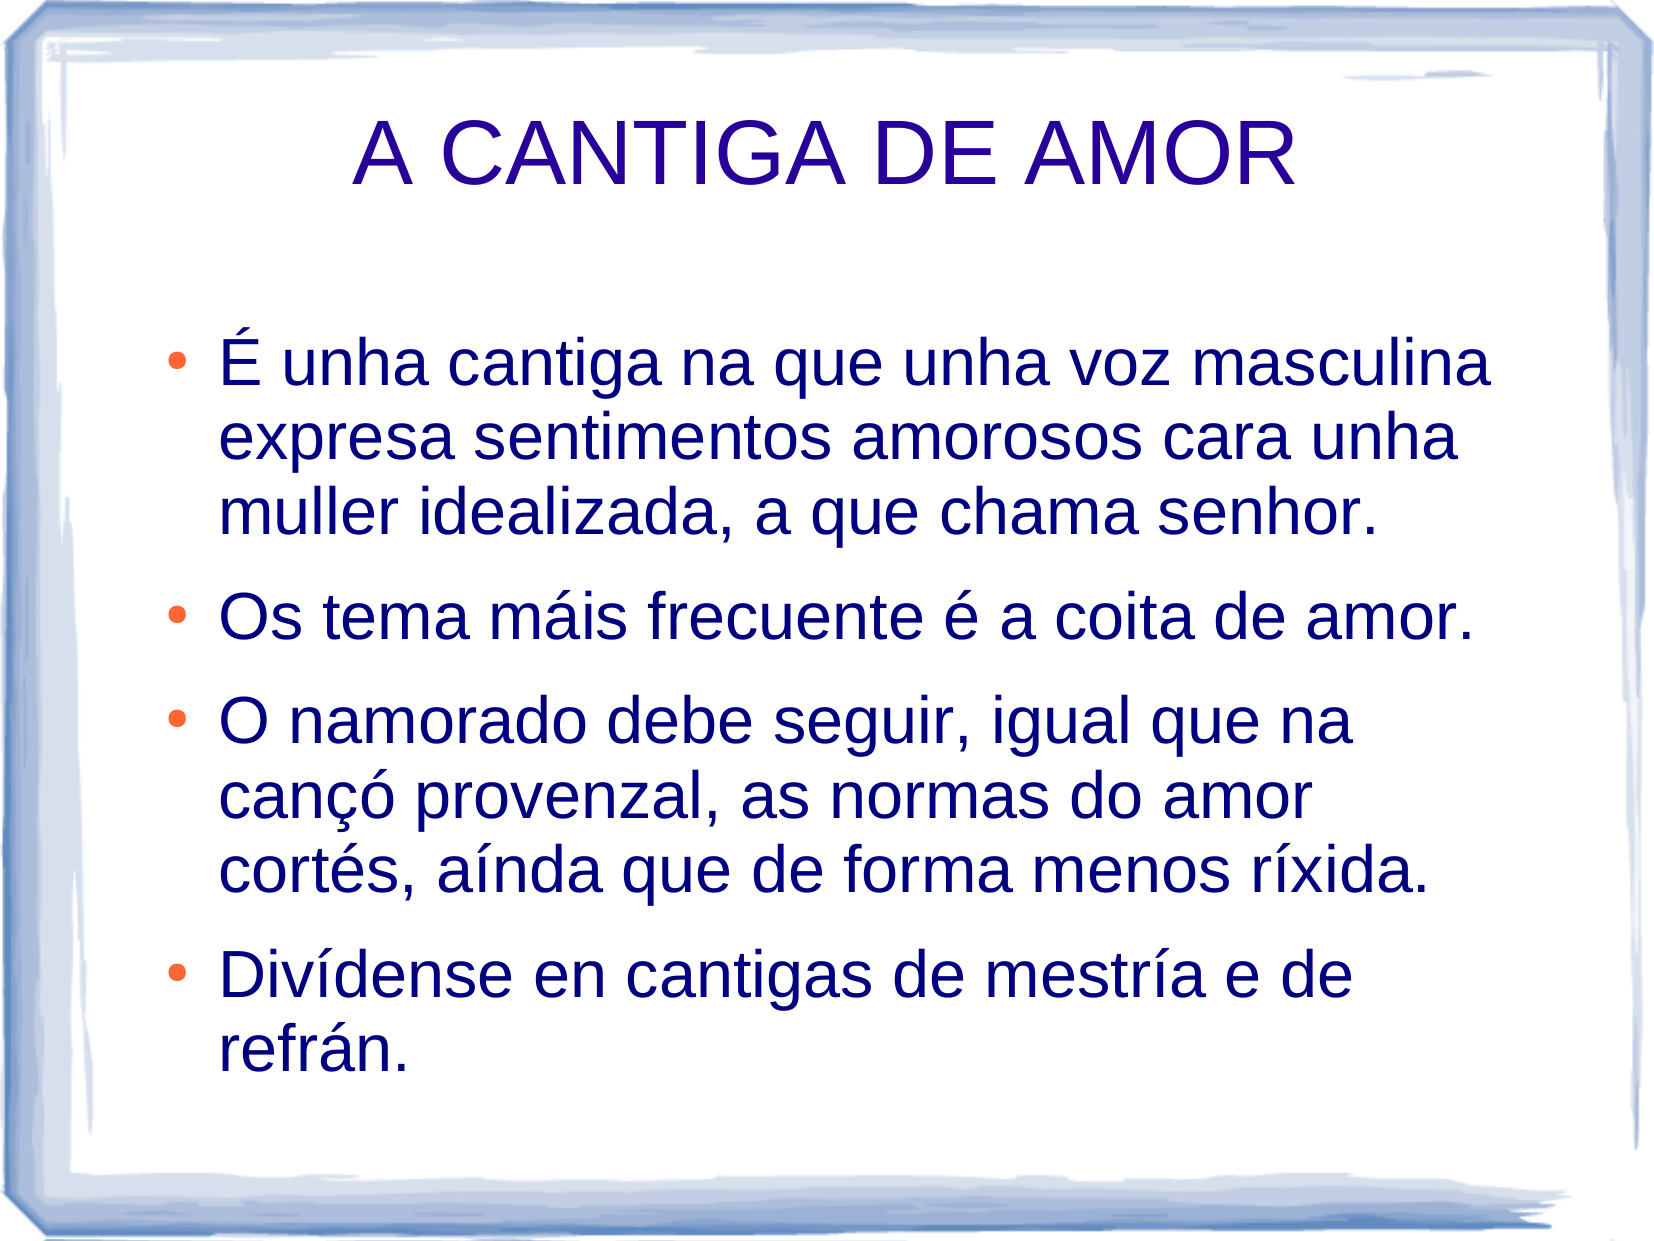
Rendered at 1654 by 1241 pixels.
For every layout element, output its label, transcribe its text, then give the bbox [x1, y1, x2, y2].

title A CANTIGA DE AMOR [82, 49, 1571, 257]
picture [0, 0, 1654, 1241]
list É unha cantiga na que unha voz masculina expresa sentimentos amorosos cara unha muller idealizada, a que chama senhor. Os tema máis frecuente é a coita de amor. O namorado debe seguir, igual que na cançó provenzal, as normas do amor cortés, aínda que de forma menos ríxida. Divídense en cantigas de mestría e de refrán. [147, 324, 1506, 1087]
